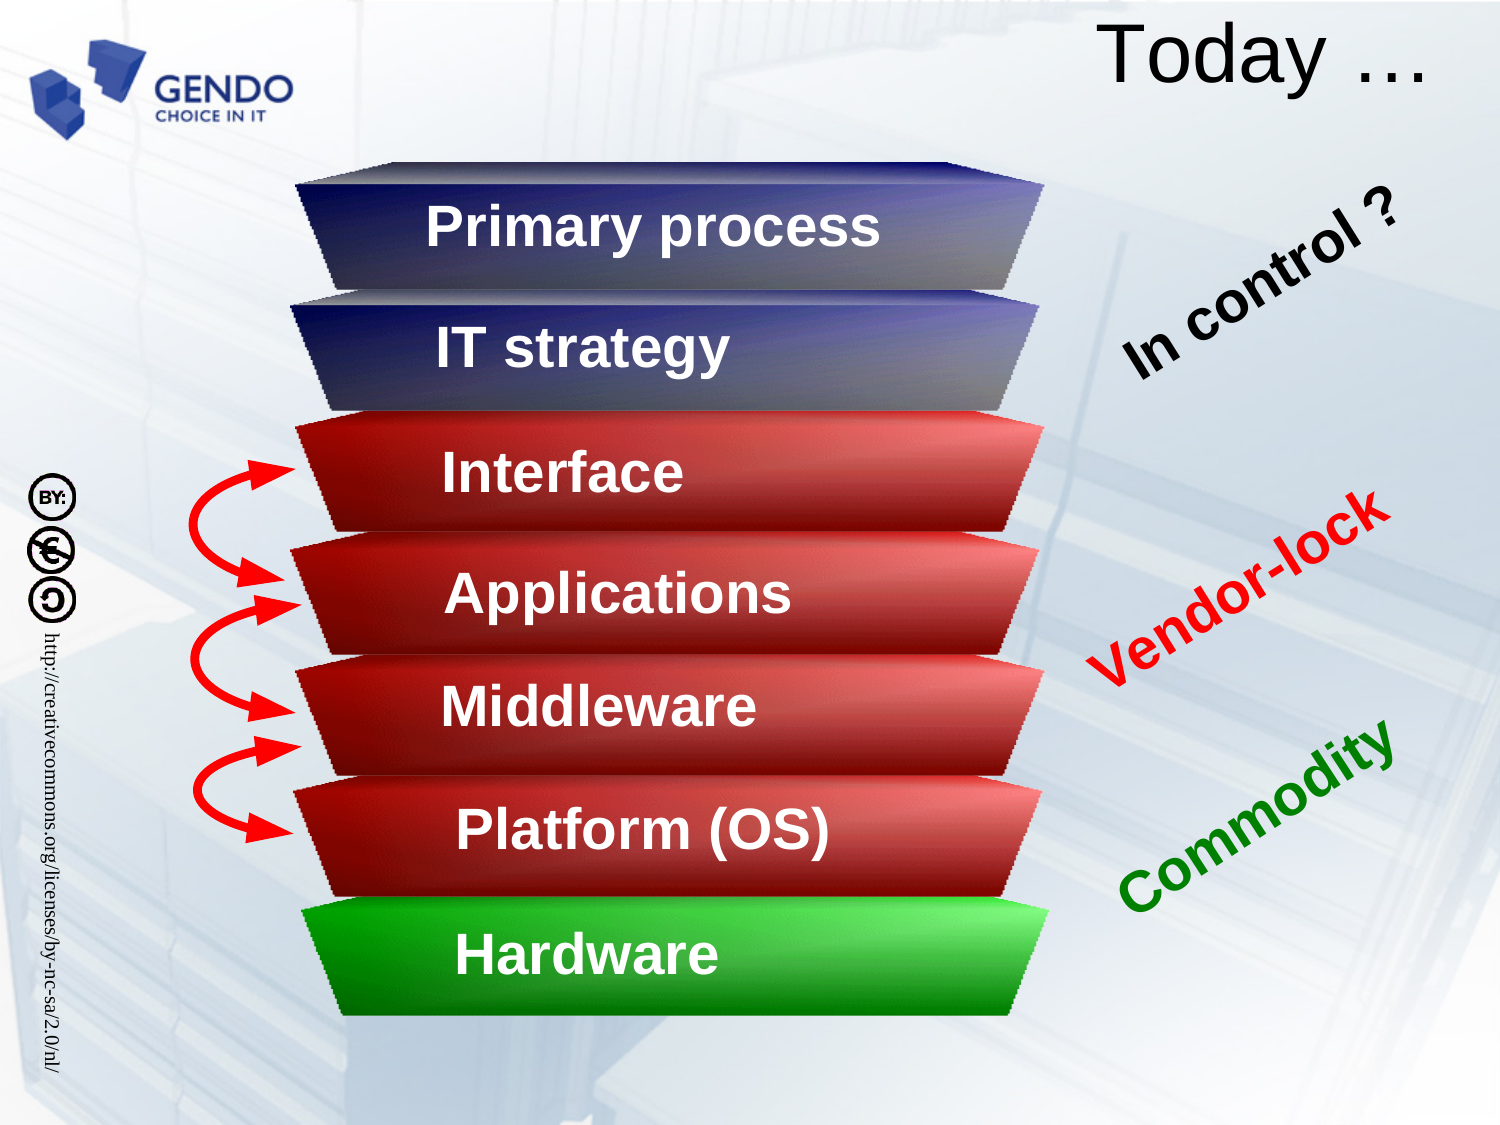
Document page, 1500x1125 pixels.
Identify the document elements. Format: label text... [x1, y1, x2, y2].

text_box Applications [444, 564, 794, 626]
text_box Primary process [425, 198, 884, 260]
text_box Platform (OS)‏ [455, 789, 832, 865]
text_box Today … [1080, 17, 1449, 106]
text_box In control ? [1114, 165, 1429, 394]
text_box Hardware [454, 925, 721, 987]
text_box Commodity [1106, 681, 1445, 931]
text_box Interface [441, 443, 686, 505]
text_box IT strategy [435, 318, 731, 380]
text_box Middleware [440, 677, 759, 739]
text_box Vendor-lock [1080, 438, 1458, 706]
picture [0, 0, 1500, 1125]
